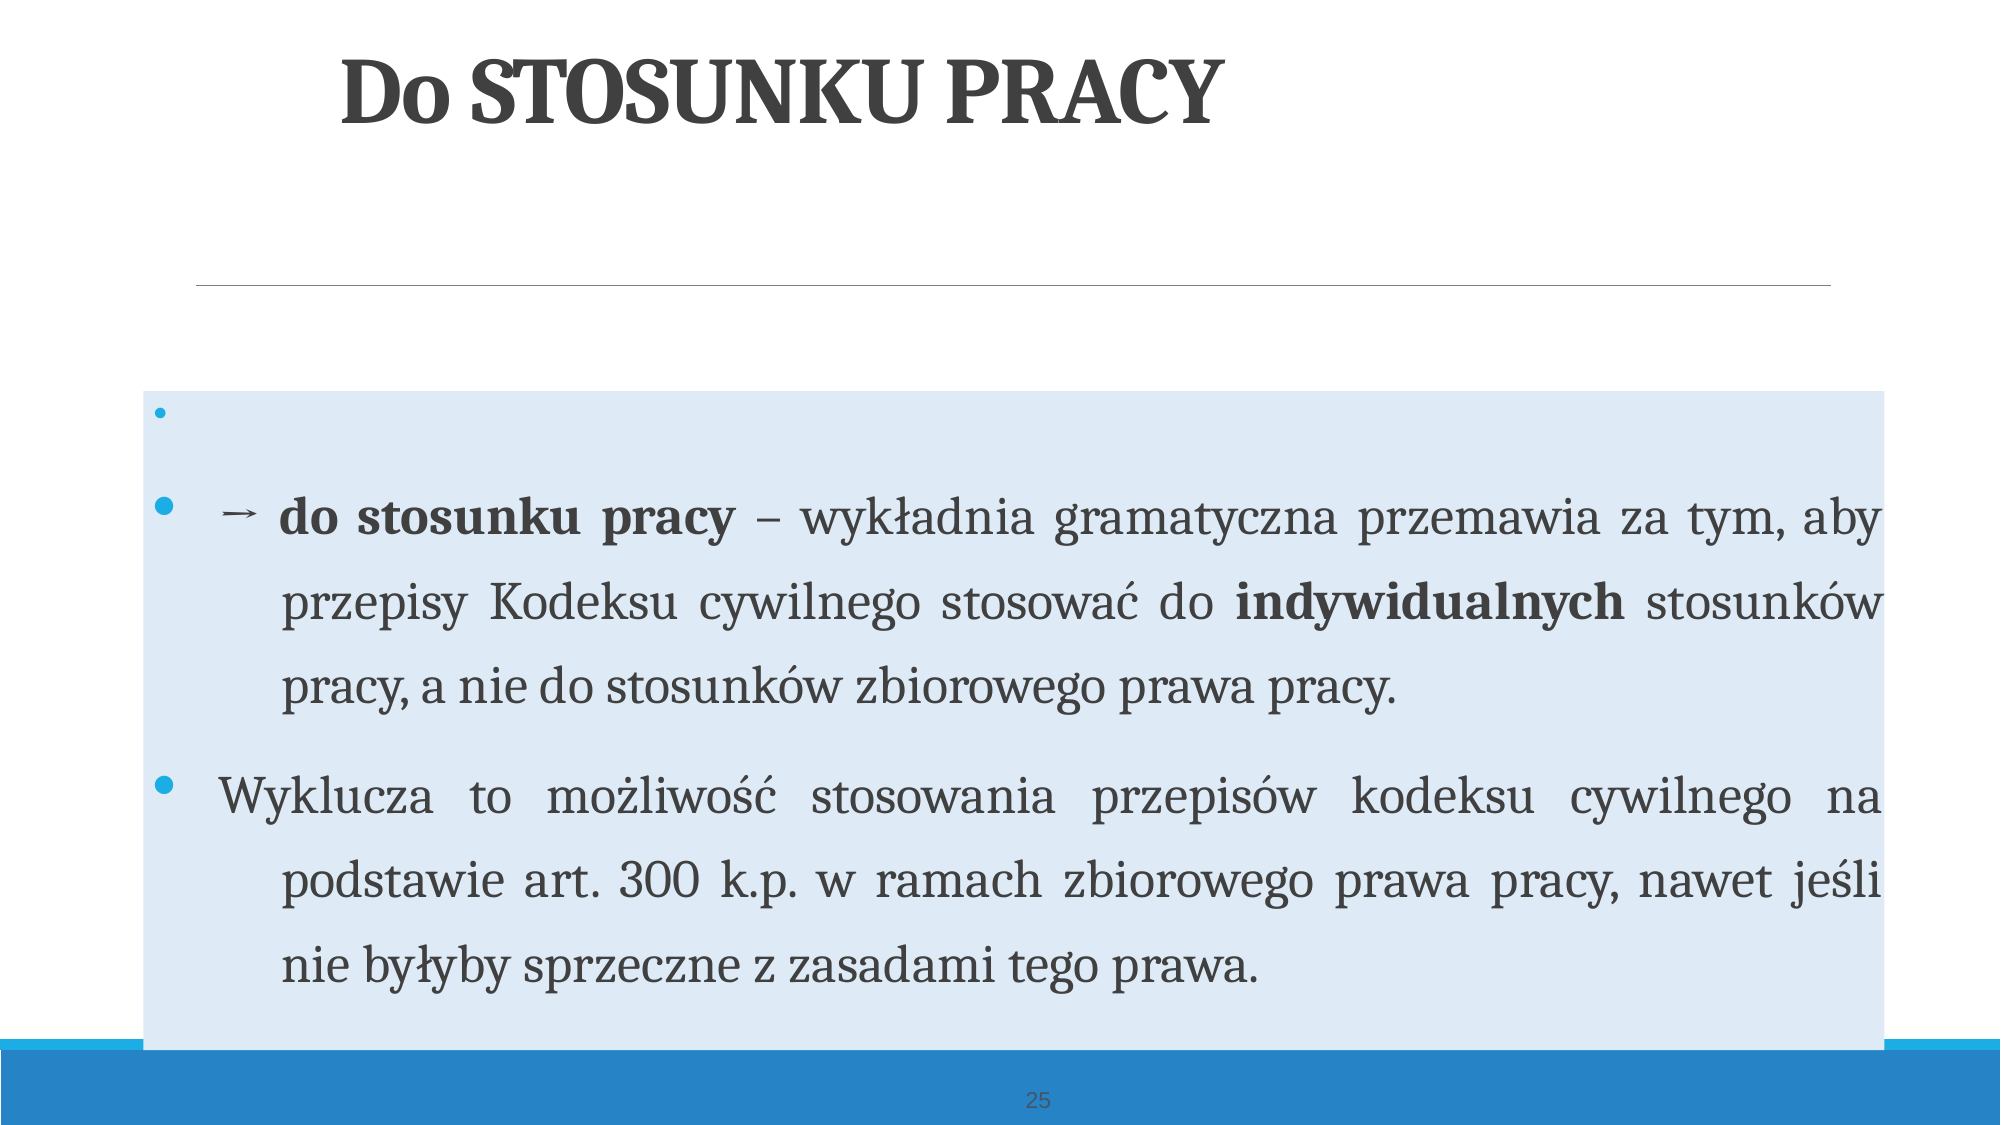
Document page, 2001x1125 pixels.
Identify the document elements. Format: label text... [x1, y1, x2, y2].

list → do stosunku pracy – wykładnia gramatyczna przemawia za tym, aby przepisy Kodeksu cywilnego stosować do indywidualnych stosunków pracy, a nie do stosunków zbiorowego prawa pracy. Wyklucza to możliwość stosowania przepisów kodeksu cywilnego na podstawie art. 300 k.p. w ramach zbiorowego prawa pracy, nawet jeśli nie byłyby sprzeczne z zasadami tego prawa. [143, 391, 1885, 1051]
text_box [1025, 1075, 1123, 1114]
title Do STOSUNKU PRACY [324, 38, 1513, 265]
